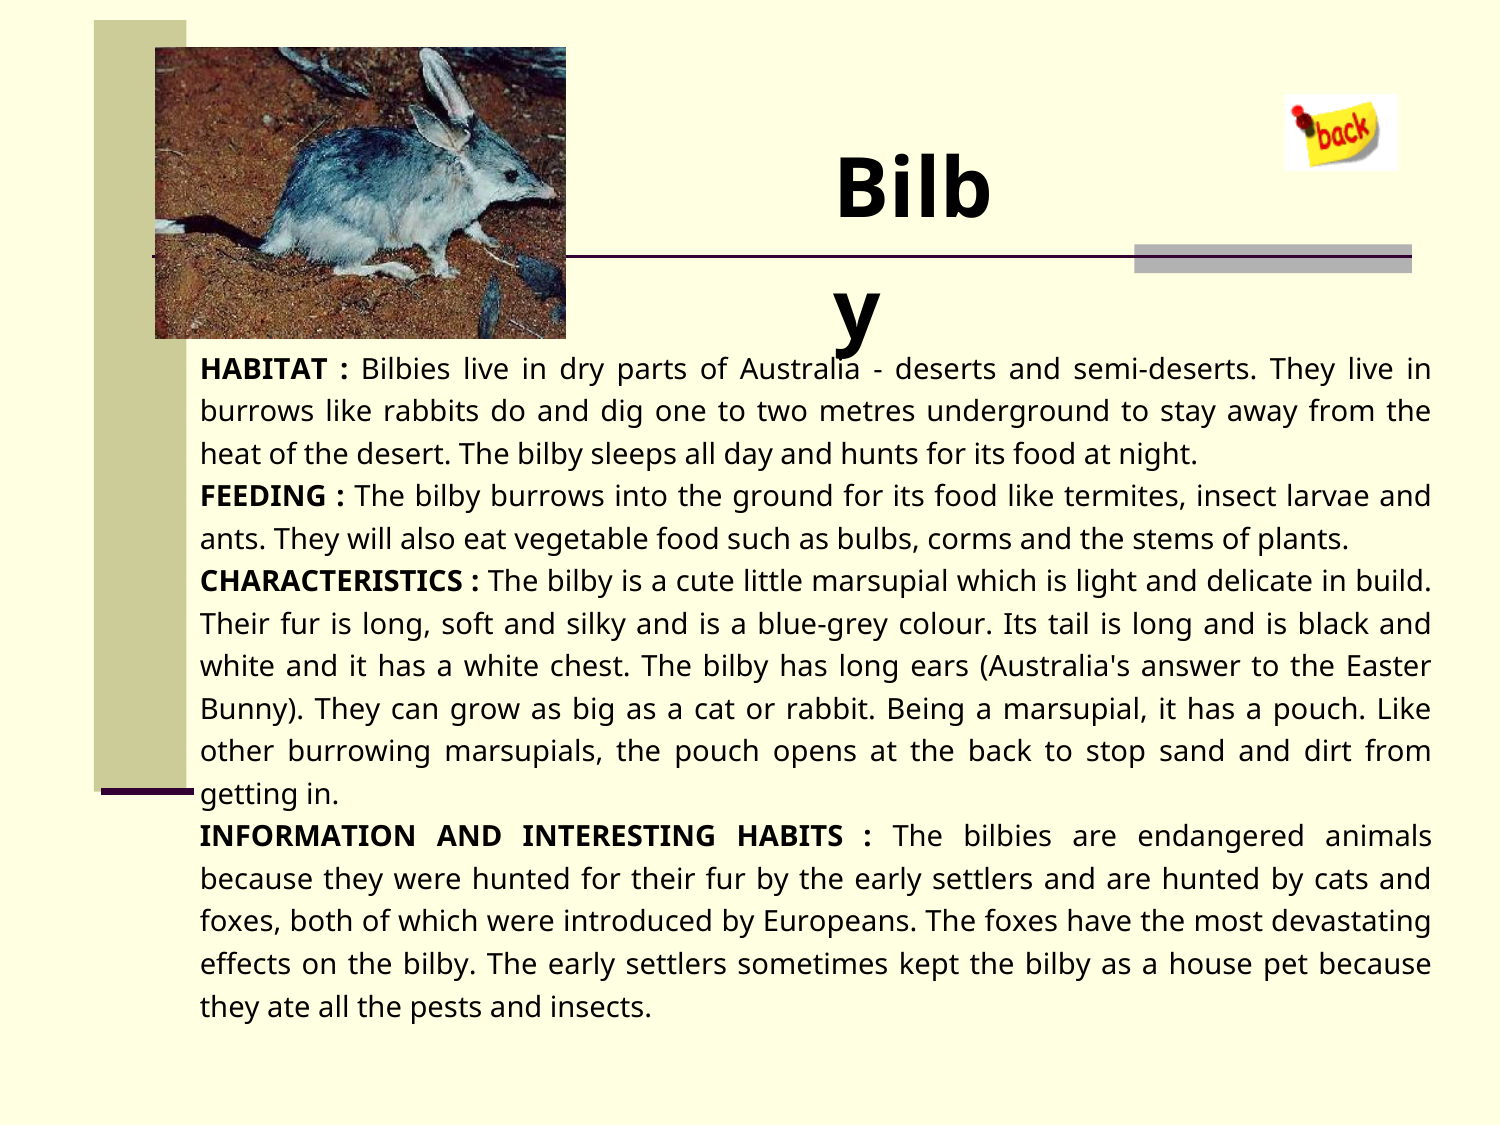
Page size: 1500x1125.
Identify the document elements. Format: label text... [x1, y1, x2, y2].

text_box Bilby [834, 120, 1031, 238]
picture [1285, 94, 1398, 171]
text_box HABITAT : Bilbies live in dry parts of Australia - deserts and semi-deserts. They live in burrows like rabbits do and dig one to two metres underground to stay away from the heat of the desert. The bilby sleeps all day and hunts for its food at night. FEEDING : The bilby burrows into the ground for its food like termites, insect larvae and ants. They will also eat vegetable food such as bulbs, corms and the stems of plants. CHARACTERISTICS : The bilby is a cute little marsupial which is light and delicate in build. Their fur is long, soft and silky and is a blue-grey colour. Its tail is long and is black and white and it has a white chest. The bilby has long ears (Australia's answer to the Easter Bunny). They can grow as big as a cat or rabbit. Being a marsupial, it has a pouch. Like other burrowing marsupials, the pouch opens at the back to stop sand and dirt from getting in. INFORMATION AND INTERESTING HABITS : The bilbies are endangered animals because they were hunted for their fur by the early settlers and are hunted by cats and foxes, both of which were introduced by Europeans. The foxes have the most devastating effects on the bilby. The early settlers sometimes kept the bilby as a house pet because they ate all the pests and insects. [199, 345, 1434, 1054]
picture [155, 47, 566, 339]
